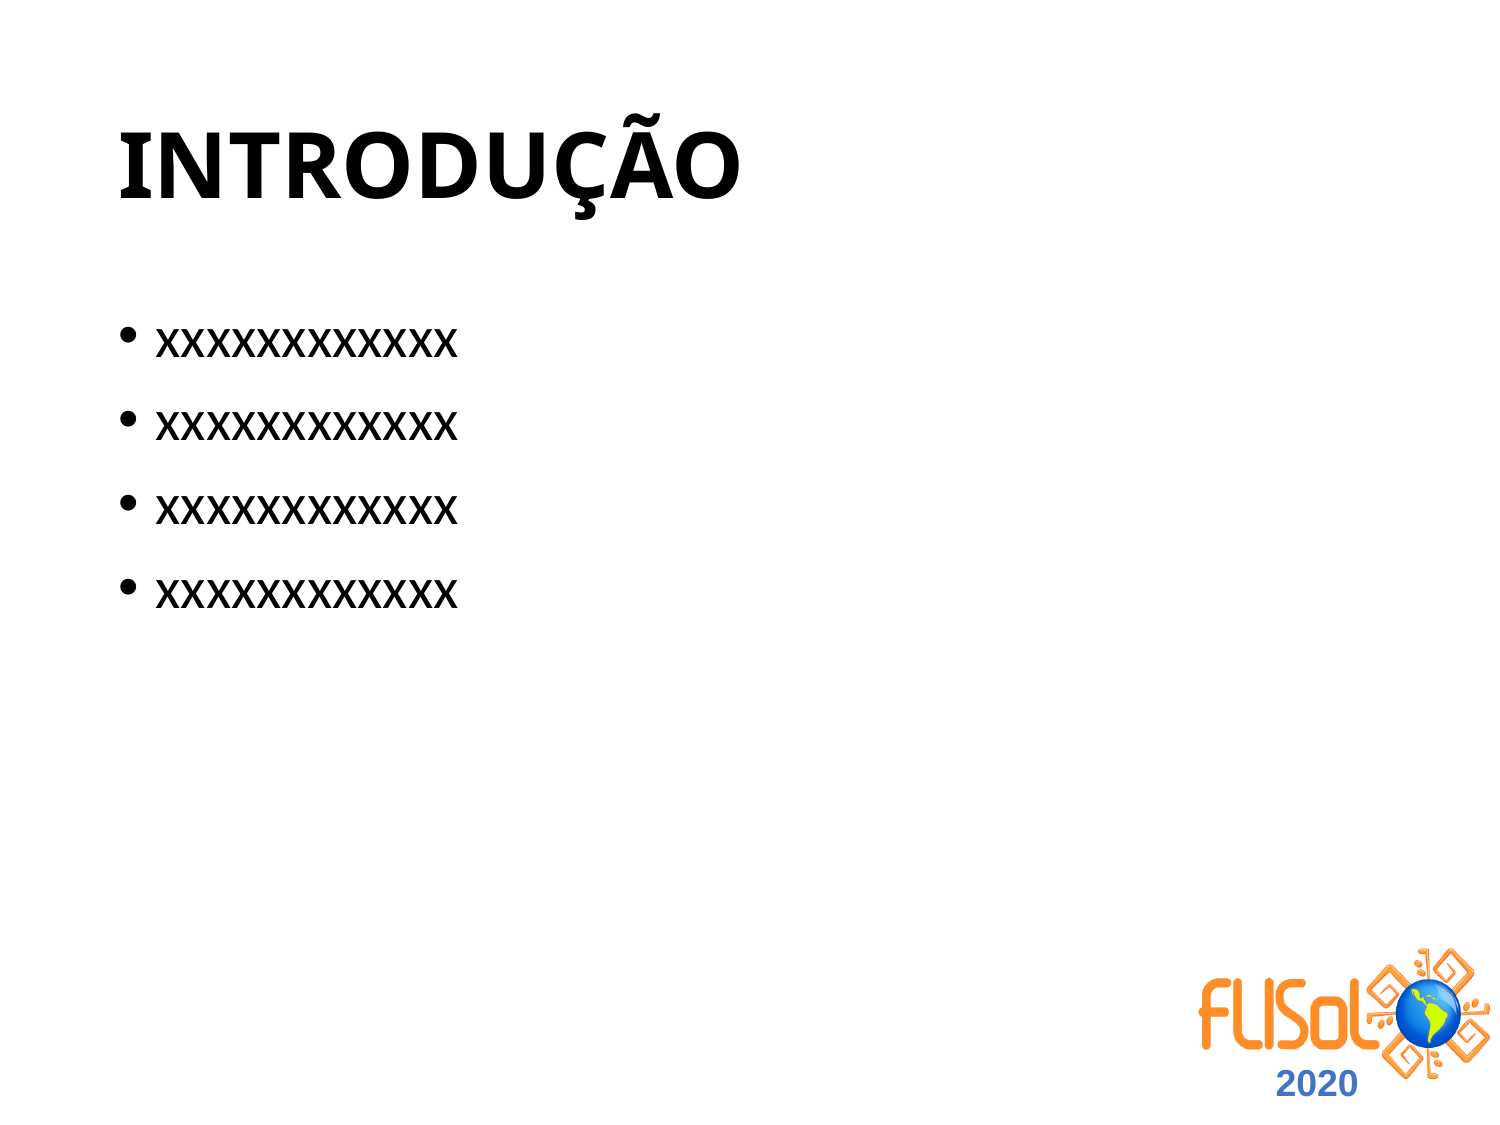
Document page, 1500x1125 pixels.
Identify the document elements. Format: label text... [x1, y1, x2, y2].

title INTRODUÇÃO [103, 59, 1397, 278]
list xxxxxxxxxxxx xxxxxxxxxxxx xxxxxxxxxxxx xxxxxxxxxxxx [103, 299, 1397, 1014]
